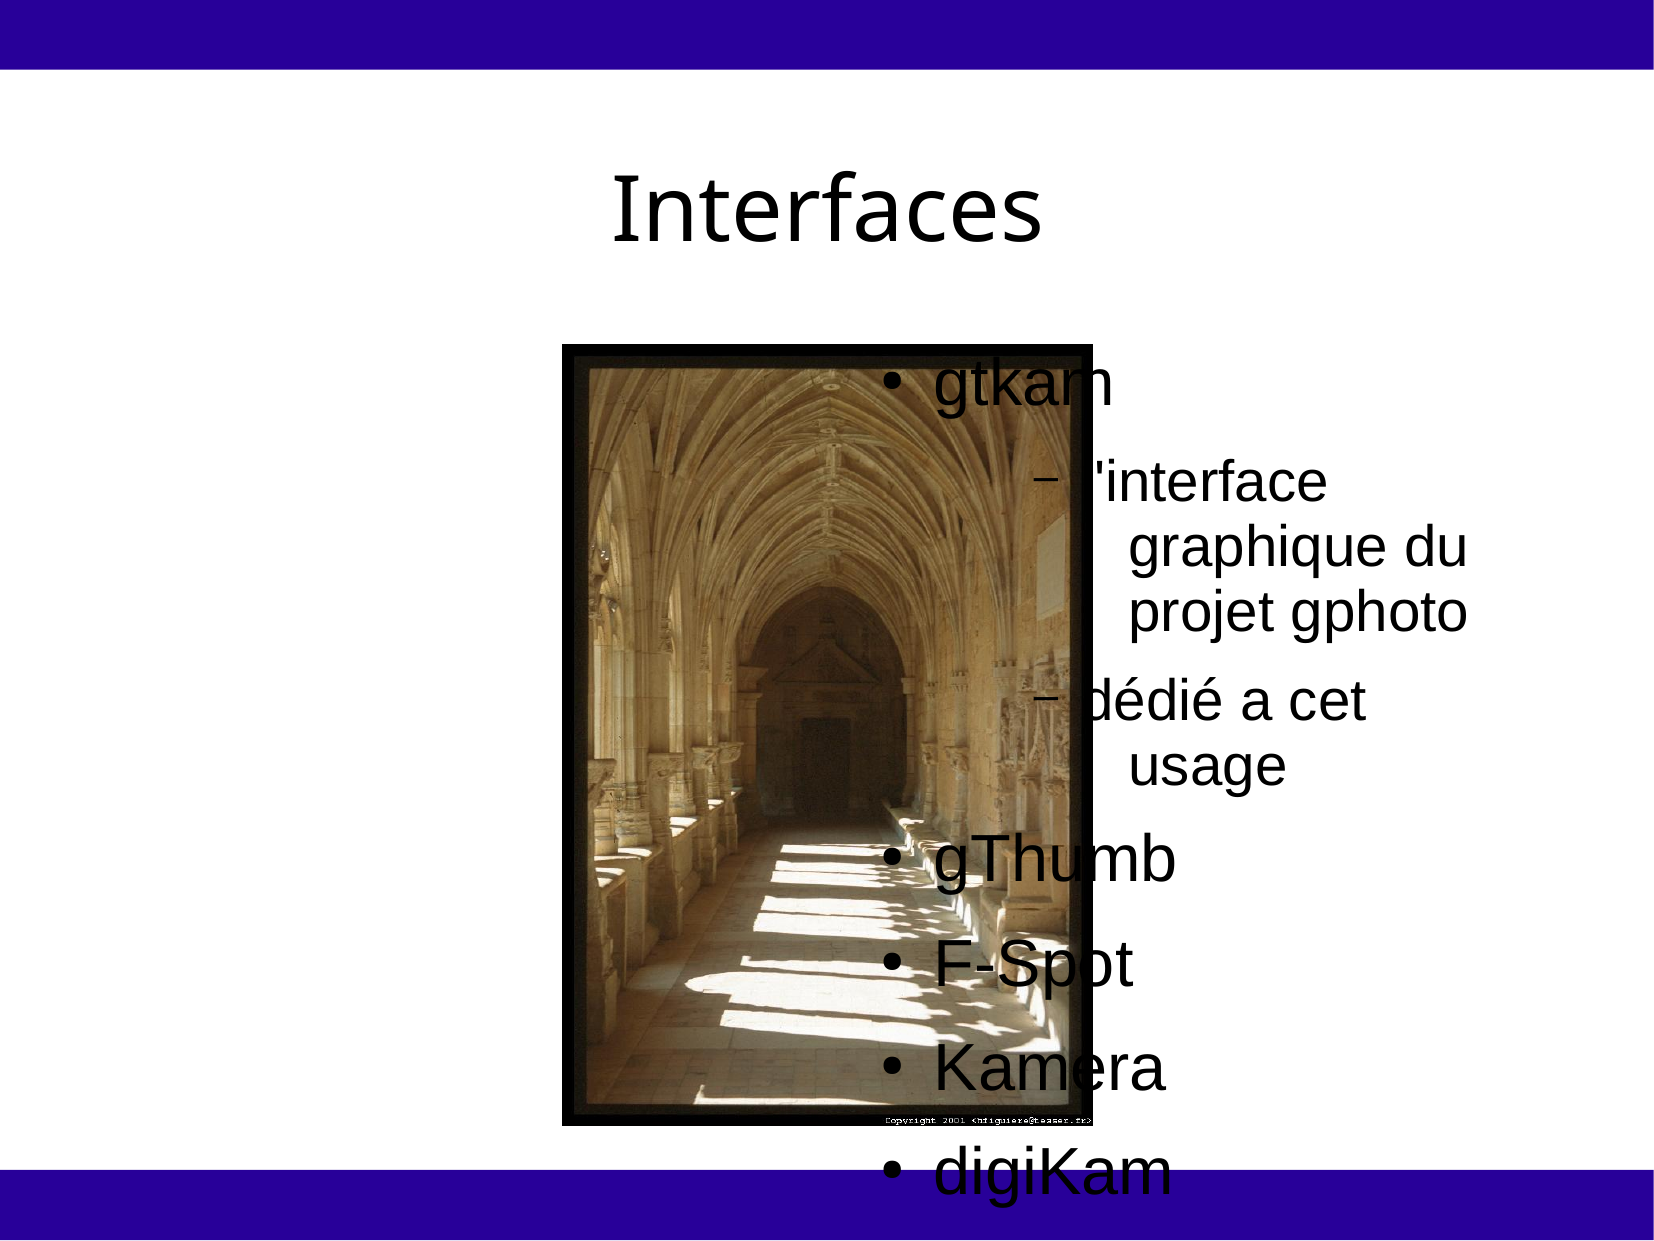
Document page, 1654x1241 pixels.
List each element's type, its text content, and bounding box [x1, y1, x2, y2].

list gtkam l'interface graphique du projet gphoto dédié a cet usage gThumb F-Spot Kamera digiKam [845, 344, 1535, 1143]
picture [200, 344, 845, 1126]
title Interfaces [121, 102, 1534, 311]
